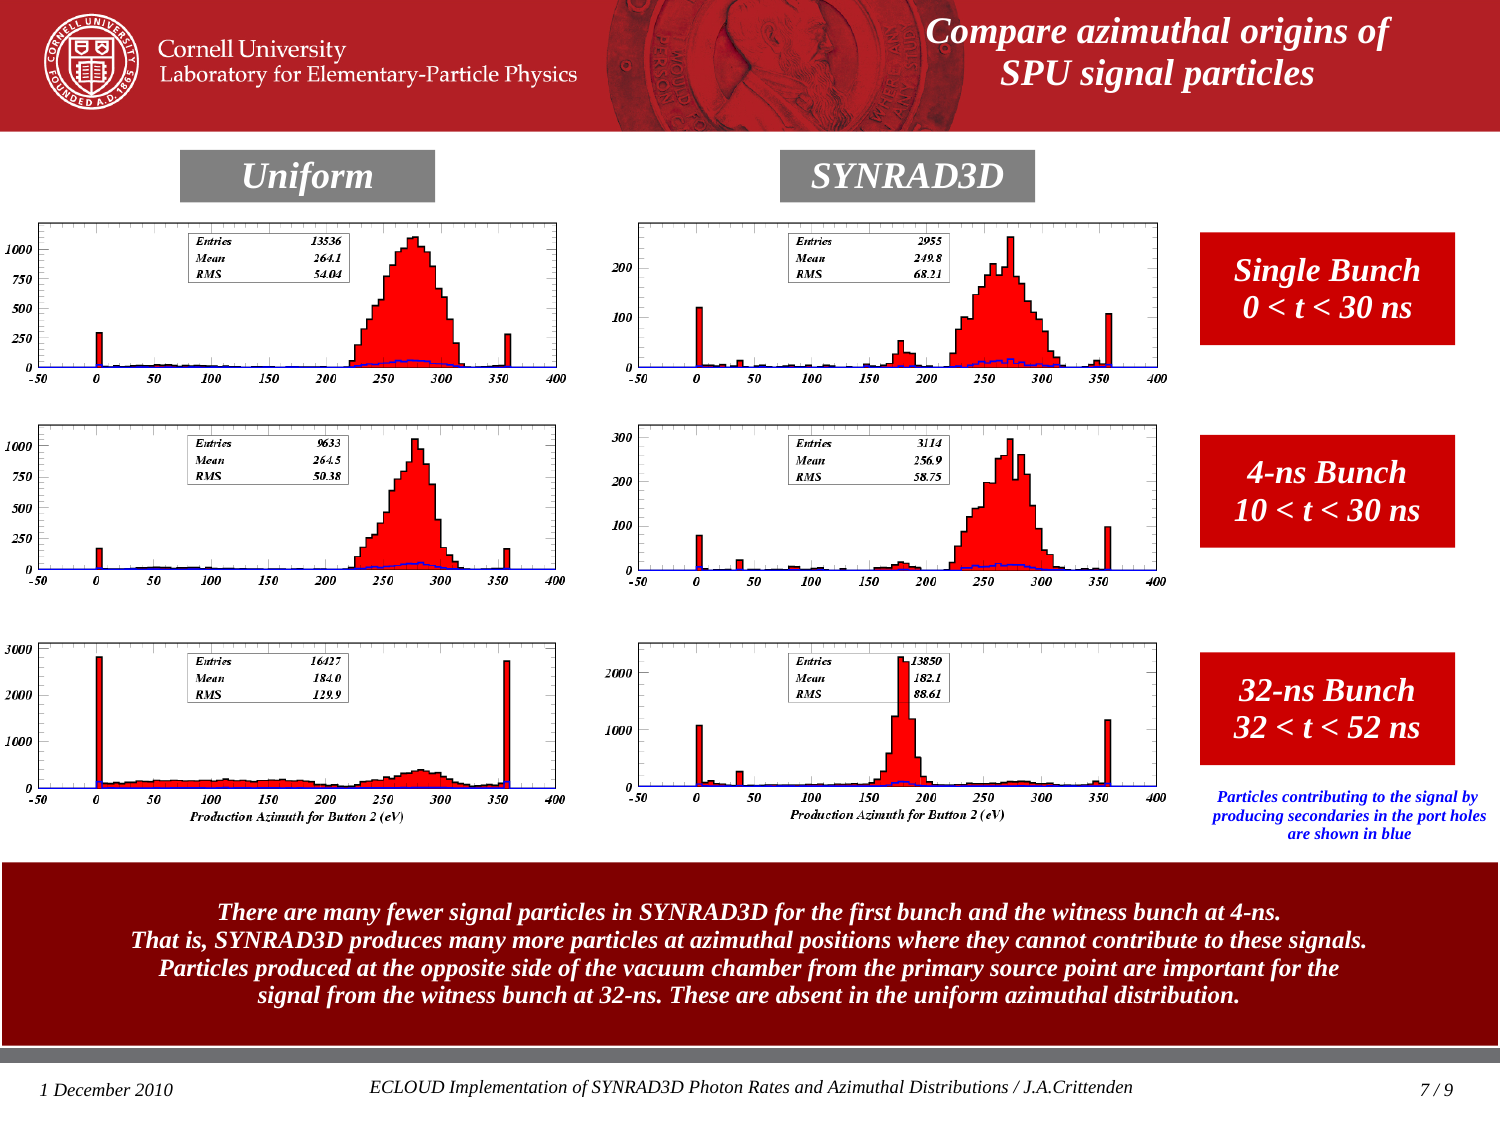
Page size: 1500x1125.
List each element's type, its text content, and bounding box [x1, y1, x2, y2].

picture [600, 217, 1171, 389]
picture [0, 217, 571, 389]
text_box 4-ns Bunch 10 < t < 30 ns [1200, 434, 1456, 548]
picture [600, 637, 1171, 826]
picture [0, 419, 571, 592]
text_box Uniform [180, 149, 436, 203]
text_box Compare azimuthal origins of SPU signal particles [824, 2, 1500, 116]
picture [600, 419, 1171, 592]
text_box 32-ns Bunch 32 < t < 52 ns [1200, 652, 1456, 766]
picture [0, 637, 571, 826]
picture [0, 0, 1500, 132]
text_box SYNRAD3D [780, 149, 1036, 203]
text_box There are many fewer signal particles in SYNRAD3D for the first bunch and the witness bunch at 4-ns. That is, SYNRAD3D produces many more particles at azimuthal positions where they cannot contribute to these signals. Particles produced at the opposite side of the vacuum chamber from the primary source point are important for the signal from the witness bunch at 32-ns. These are absent in the uniform azimuthal distribution. [2, 862, 1498, 1046]
text_box Single Bunch 0 < t < 30 ns [1200, 232, 1456, 346]
text_box Particles contributing to the signal by producing secondaries in the port holes are shown in blue [1237, 787, 1463, 844]
